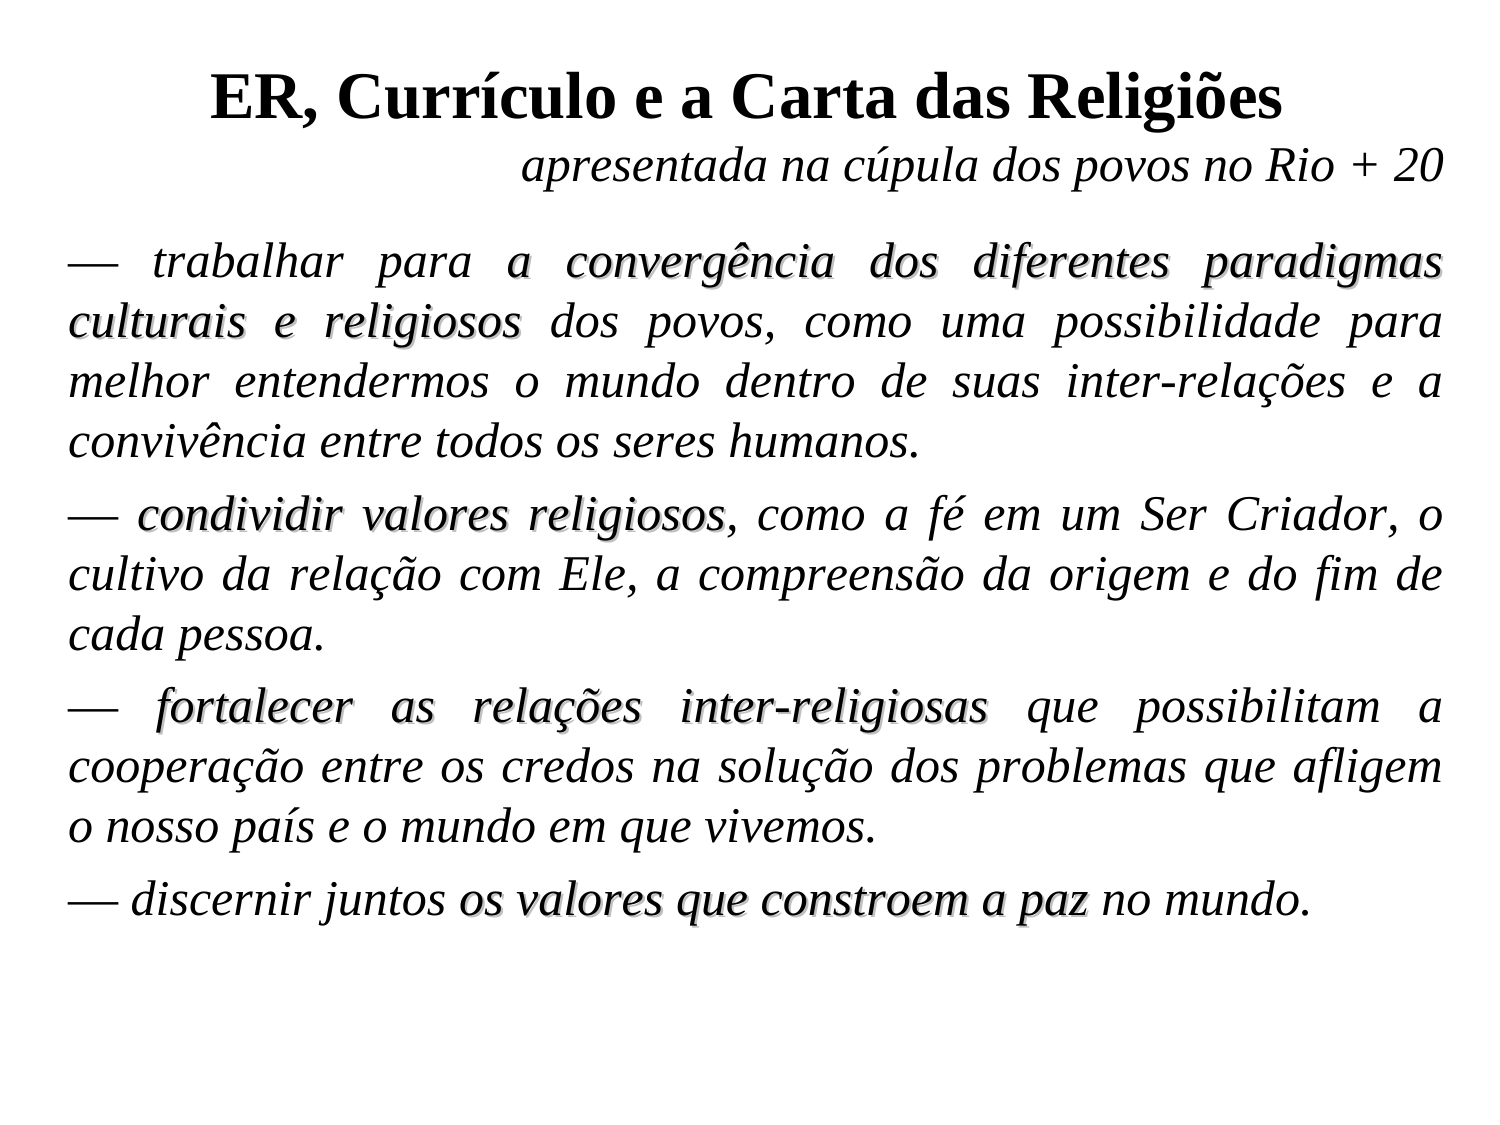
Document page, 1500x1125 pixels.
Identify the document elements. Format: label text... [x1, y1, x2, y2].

list — trabalhar para a convergência dos diferentes paradigmas culturais e religiosos dos povos, como uma possibilidade para melhor entendermos o mundo dentro de suas inter-relações e a convivência entre todos os seres humanos. — condividir valores religiosos, como a fé em um Ser Criador, o cultivo da relação com Ele, a compreensão da origem e do fim de cada pessoa. — fortalecer as relações inter-religiosas que possibilitam a cooperação entre os credos na solução dos problemas que afligem o nosso país e o mundo em que vivemos. — discernir juntos os valores que constroem a paz no mundo. [53, 220, 1459, 1044]
text_box ER, Currículo e a Carta das Religiões apresentada na cúpula dos povos no Rio + 20 [53, 44, 1459, 200]
